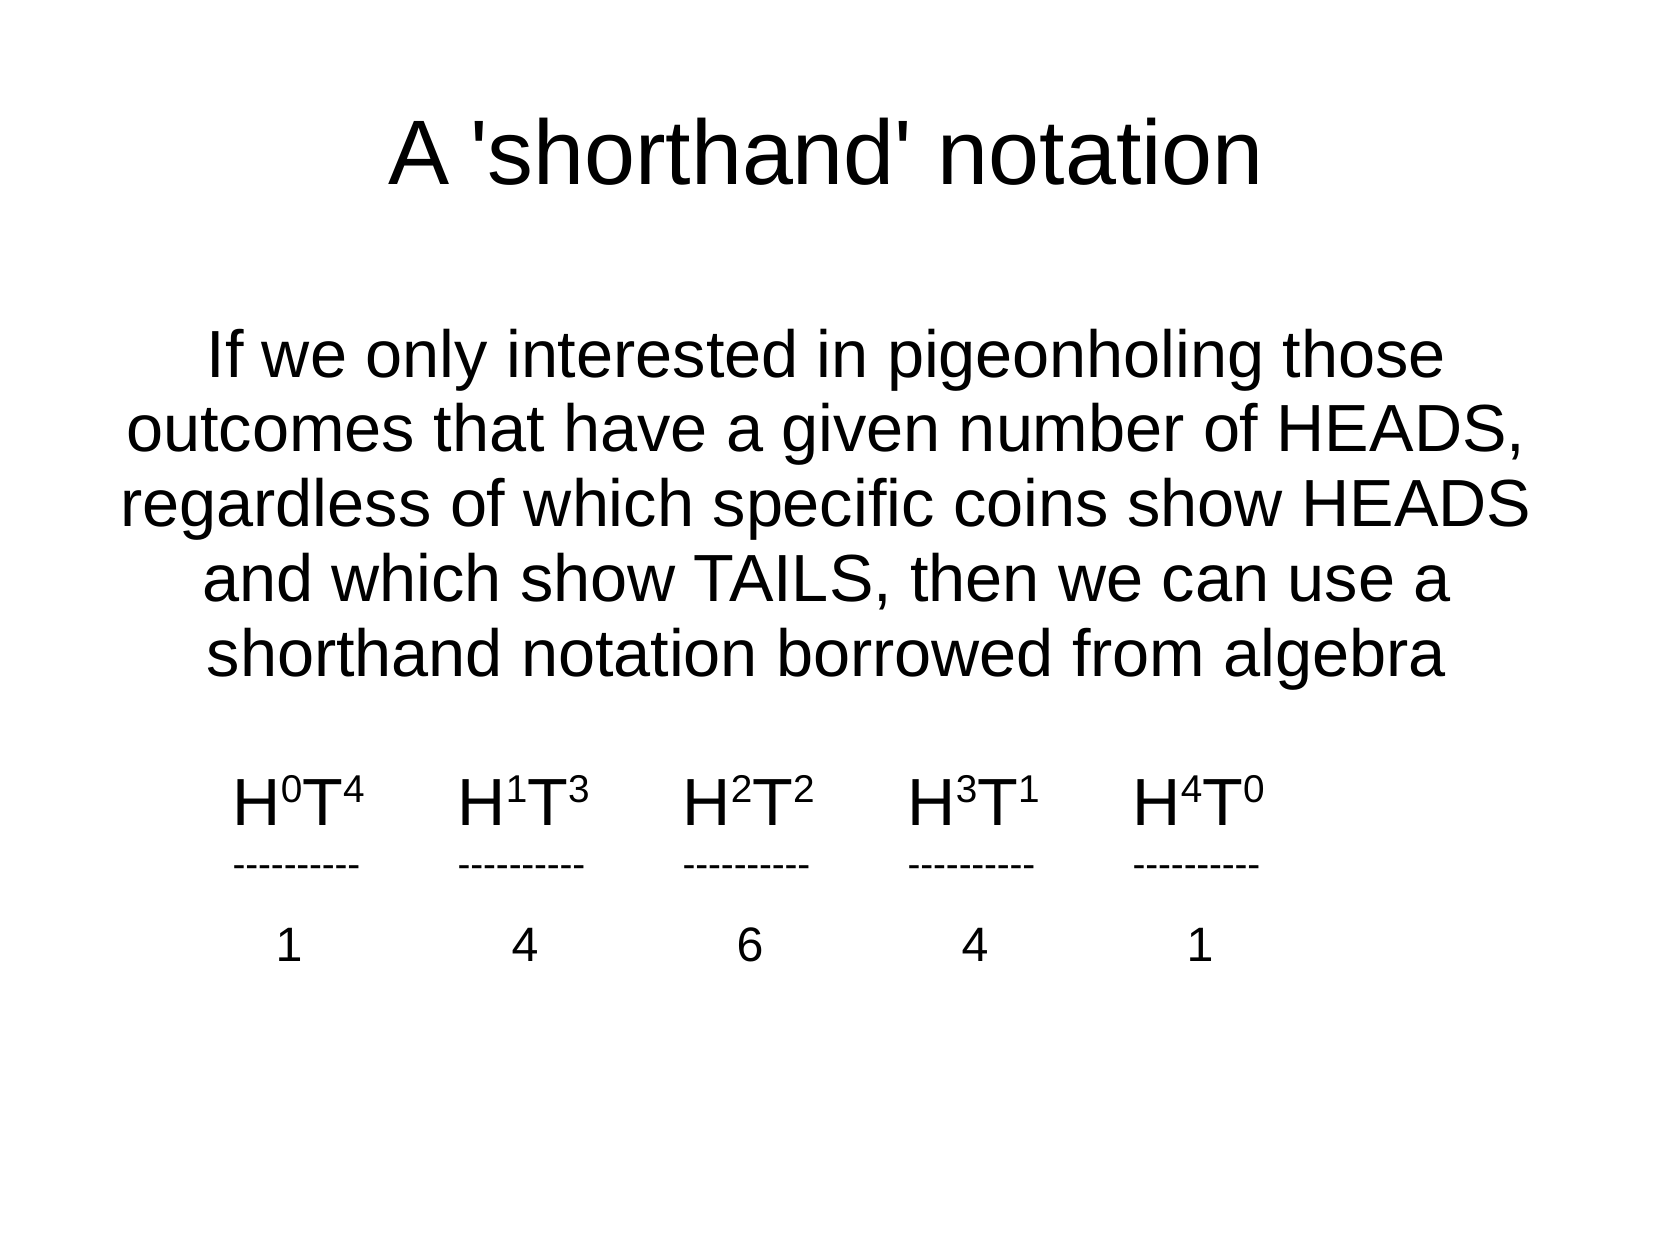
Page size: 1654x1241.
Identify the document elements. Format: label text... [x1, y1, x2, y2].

subtitle If we only interested in pigeonholing those outcomes that have a given number of HEADS, regardless of which specific coins show HEADS and which show TAILS, then we can use a shorthand notation borrowed from algebra H0T4 H1T3 H2T2 H3T1 H4T0 ---------- ---------- ---------- ---------- ---------- 1 4 6 4 1 [82, 297, 1571, 1102]
title A 'shorthand' notation [82, 56, 1571, 250]
